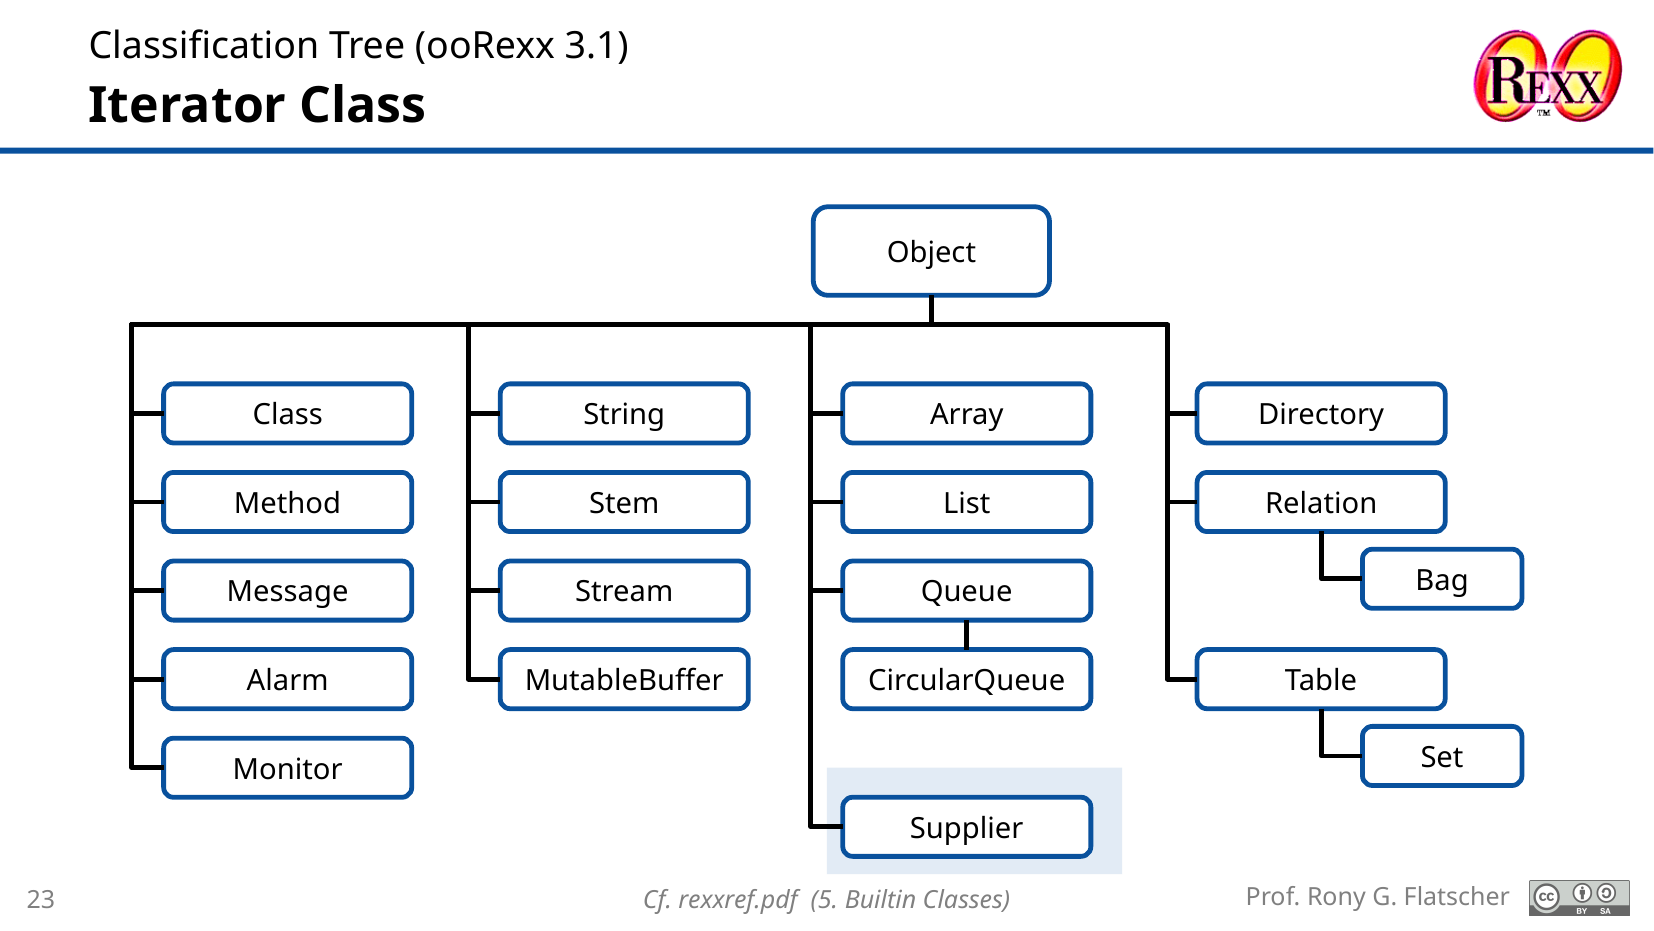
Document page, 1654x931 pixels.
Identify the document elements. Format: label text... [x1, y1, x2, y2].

text_box Relation [1197, 472, 1446, 532]
text_box Bag [1362, 549, 1522, 609]
title Classification Tree (ooRexx 3.1) [29, 0, 1654, 59]
text_box Table [1197, 649, 1446, 709]
text_box Set [1362, 726, 1522, 786]
text_box Cf. rexxref.pdf (5. Builtin Classes) [0, 874, 1654, 922]
text_box List [842, 472, 1091, 532]
text_box Array [842, 383, 1091, 443]
text_box Alarm [163, 649, 412, 709]
text_box Directory [1197, 383, 1446, 443]
title Iterator Class [29, 59, 1654, 148]
text_box MutableBuffer [500, 649, 749, 709]
text_box Object [813, 206, 1050, 296]
text_box Class [163, 383, 412, 443]
text_box Method [163, 472, 412, 532]
text_box Message [163, 561, 412, 621]
text_box Queue [842, 561, 1091, 621]
text_box Stream [500, 561, 749, 621]
text_box Stem [500, 472, 749, 532]
text_box Supplier [842, 797, 1091, 857]
text_box Monitor [163, 738, 412, 798]
text_box [826, 767, 1123, 875]
text_box String [500, 383, 749, 443]
text_box CircularQueue [842, 649, 1091, 709]
